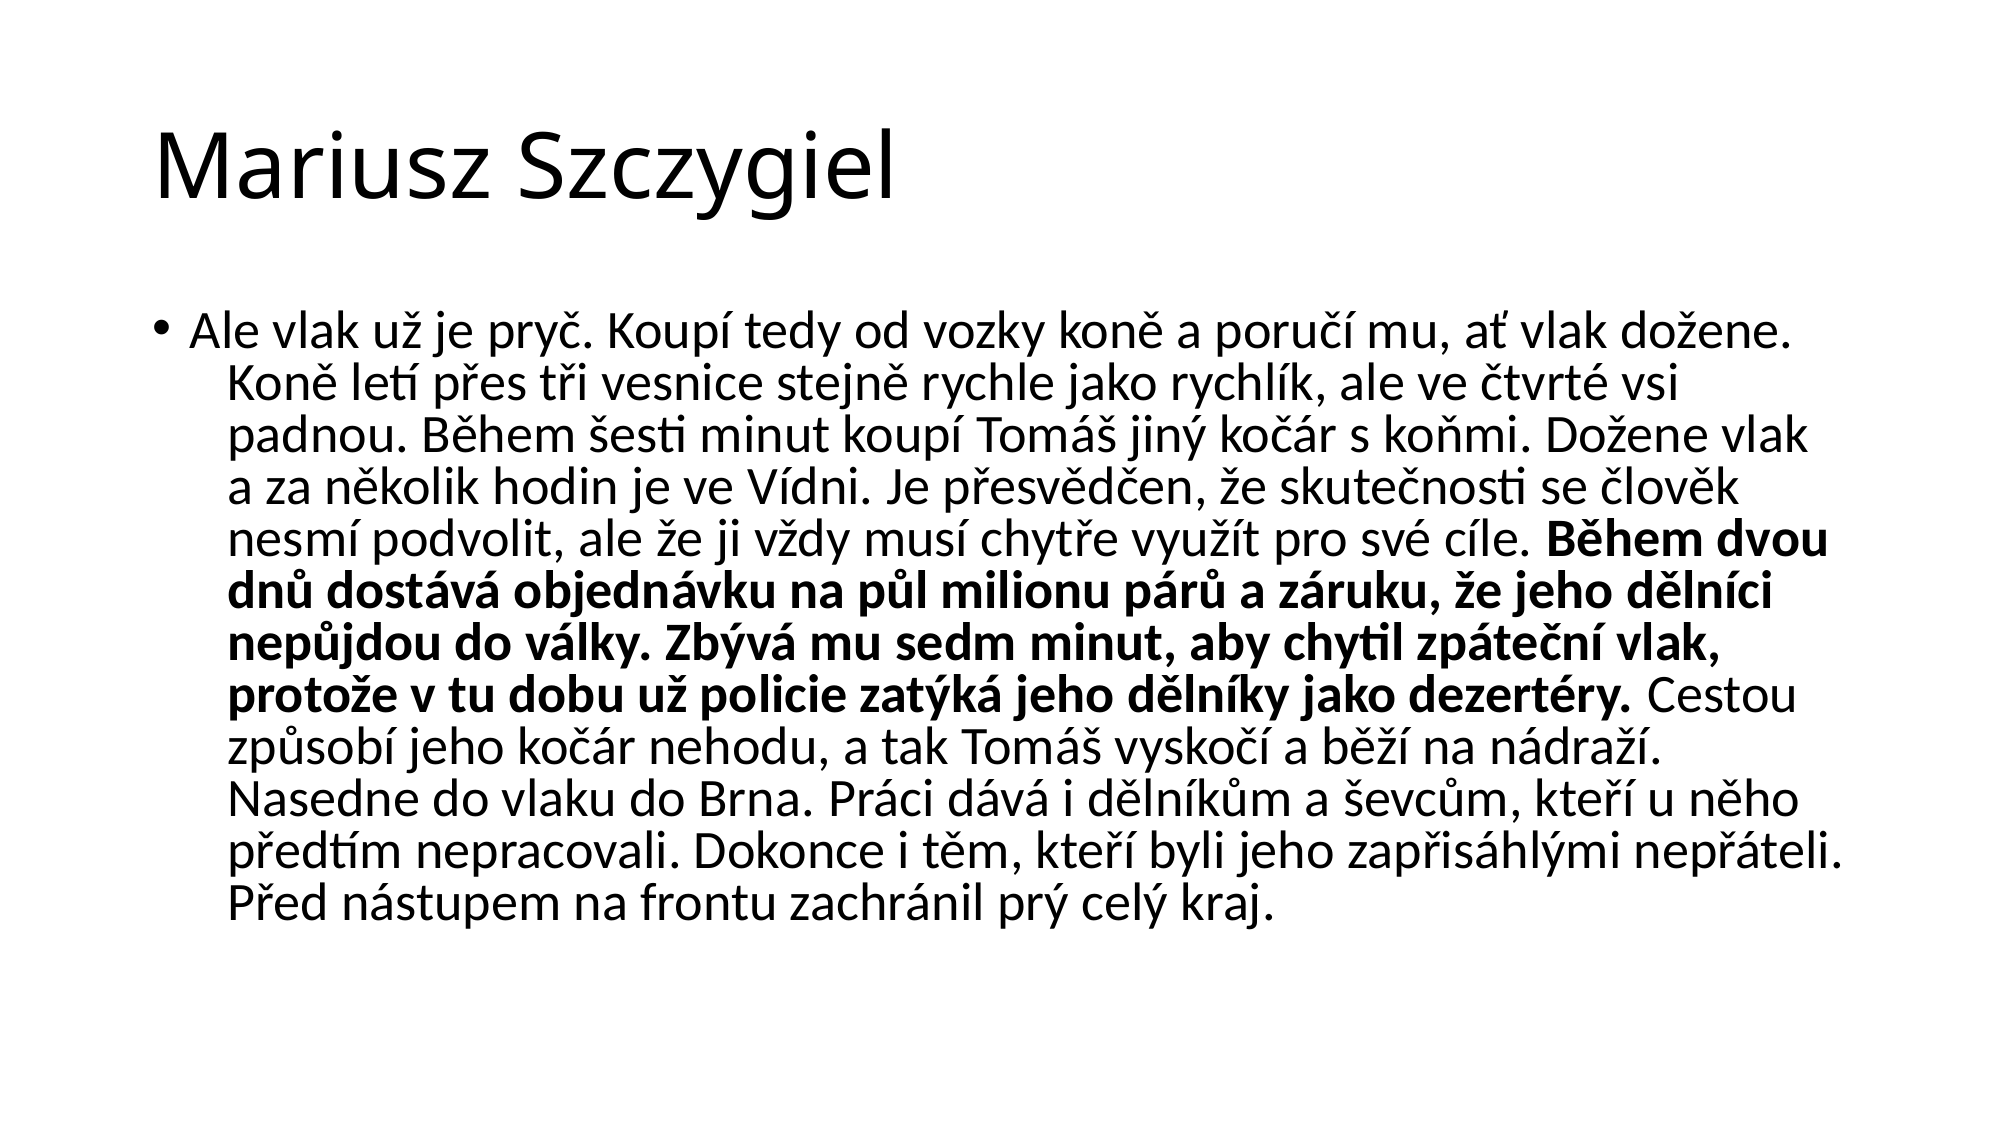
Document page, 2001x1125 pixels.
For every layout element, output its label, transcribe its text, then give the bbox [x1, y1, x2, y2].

title Mariusz Szczygiel [137, 59, 1863, 278]
list Ale vlak už je pryč. Koupí tedy od vozky koně a poručí mu, ať vlak dožene. Koně letí přes tři vesnice stejně rychle jako rychlík, ale ve čtvrté vsi padnou. Během šesti minut koupí Tomáš jiný kočár s koňmi. Dožene vlak a za několik hodin je ve Vídni. Je přesvědčen, že skutečnosti se člověk nesmí podvolit, ale že ji vždy musí chytře využít pro své cíle. Během dvou dnů dostává objednávku na půl milionu párů a záruku, že jeho dělníci nepůjdou do války. Zbývá mu sedm minut, aby chytil zpáteční vlak, protože v tu dobu už policie zatýká jeho dělníky jako dezertéry. Cestou způsobí jeho kočár nehodu, a tak Tomáš vyskočí a běží na nádraží. Nasedne do vlaku do Brna. Práci dává i dělníkům a ševcům, kteří u něho předtím nepracovali. Dokonce i těm, kteří byli jeho zapřisáhlými nepřáteli. Před nástupem na frontu zachránil prý celý kraj. [137, 299, 1863, 1014]
